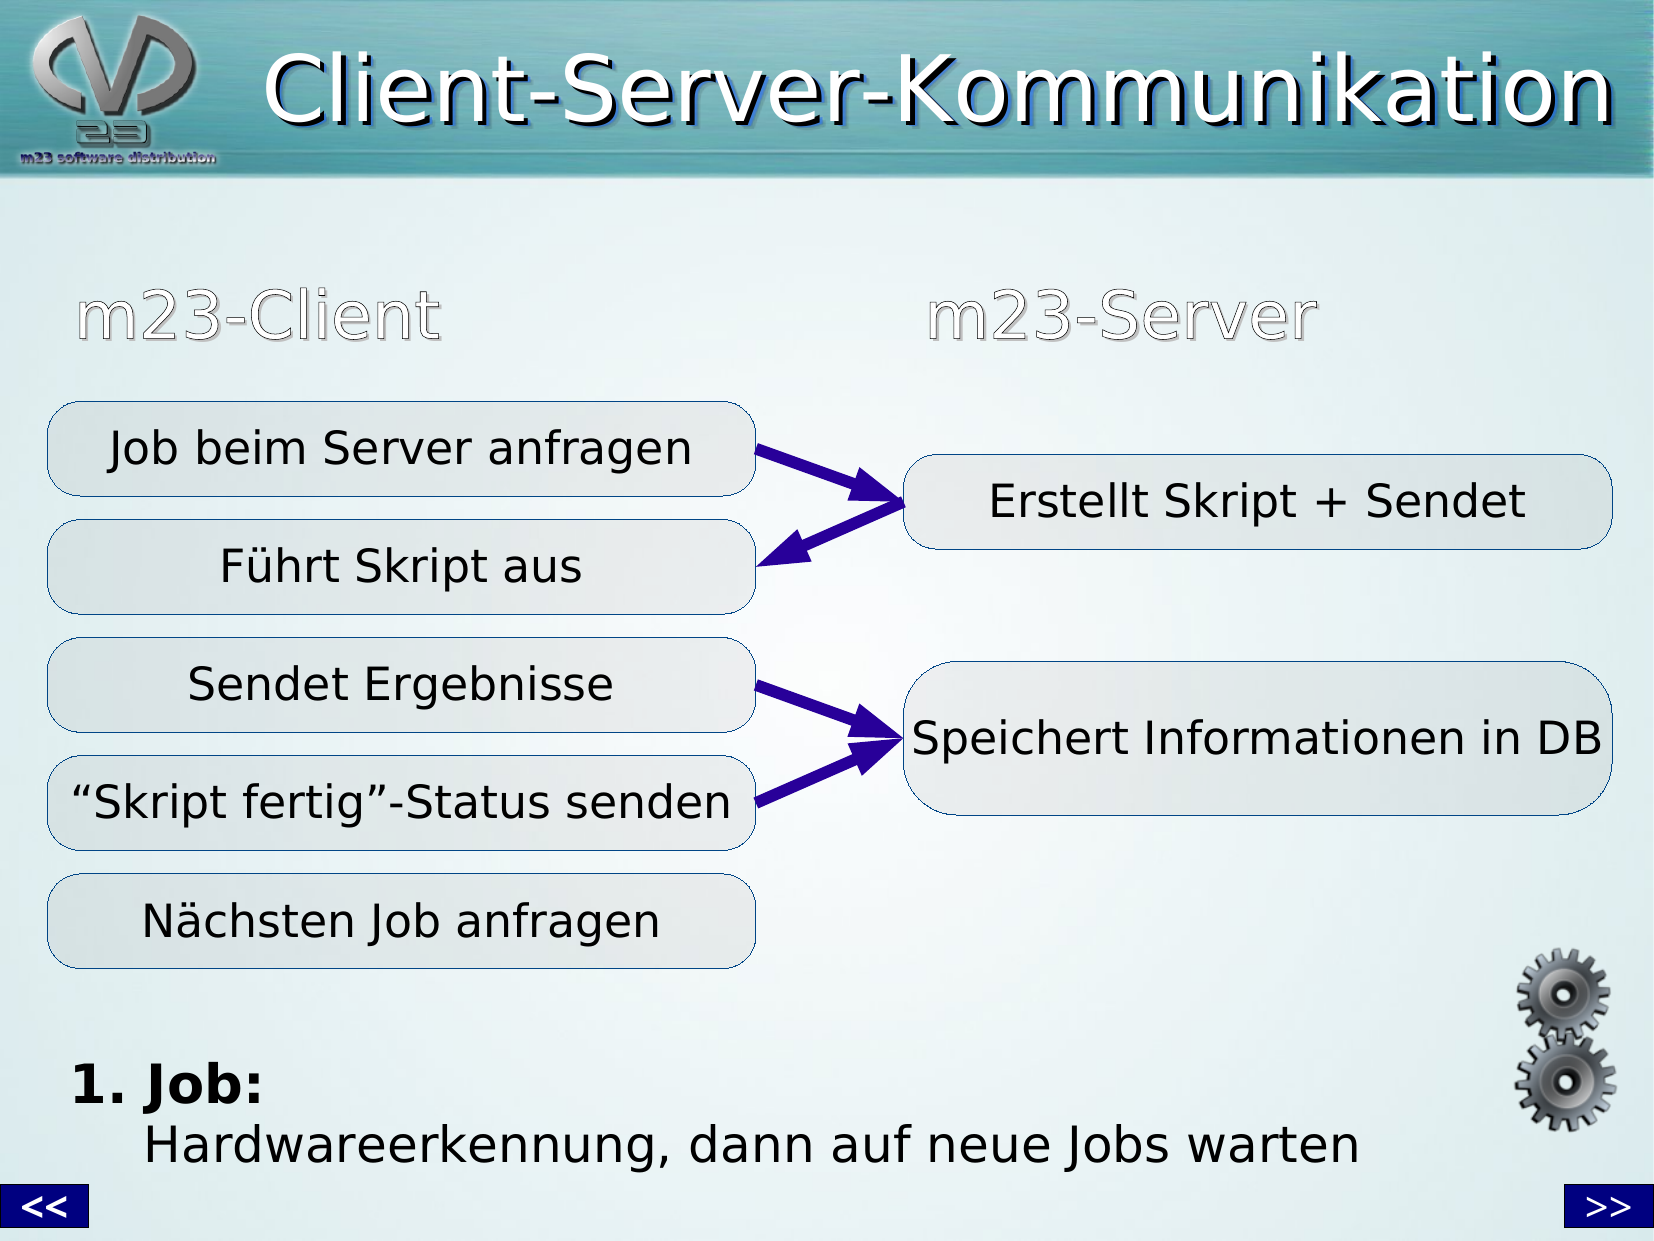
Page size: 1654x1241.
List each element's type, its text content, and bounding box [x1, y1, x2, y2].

text_box m23-Server [924, 276, 1371, 355]
text_box m23-Client [73, 276, 520, 355]
text_box Speichert Informationen in DB [903, 661, 1613, 816]
text_box Nächsten Job anfragen [47, 873, 756, 969]
text_box 1. Job: Hardwareerkennung, dann auf neue Jobs warten [70, 1053, 1595, 1175]
picture [0, 0, 1654, 1241]
title Client-Server-Kommunikation [224, 2, 1654, 178]
text_box Sendet Ergebnisse [47, 637, 756, 733]
text_box “Skript fertig”-Status senden [47, 755, 756, 851]
text_box Erstellt Skript + Sendet [903, 454, 1613, 550]
text_box Führt Skript aus [47, 519, 756, 615]
text_box Job beim Server anfragen [47, 401, 756, 497]
